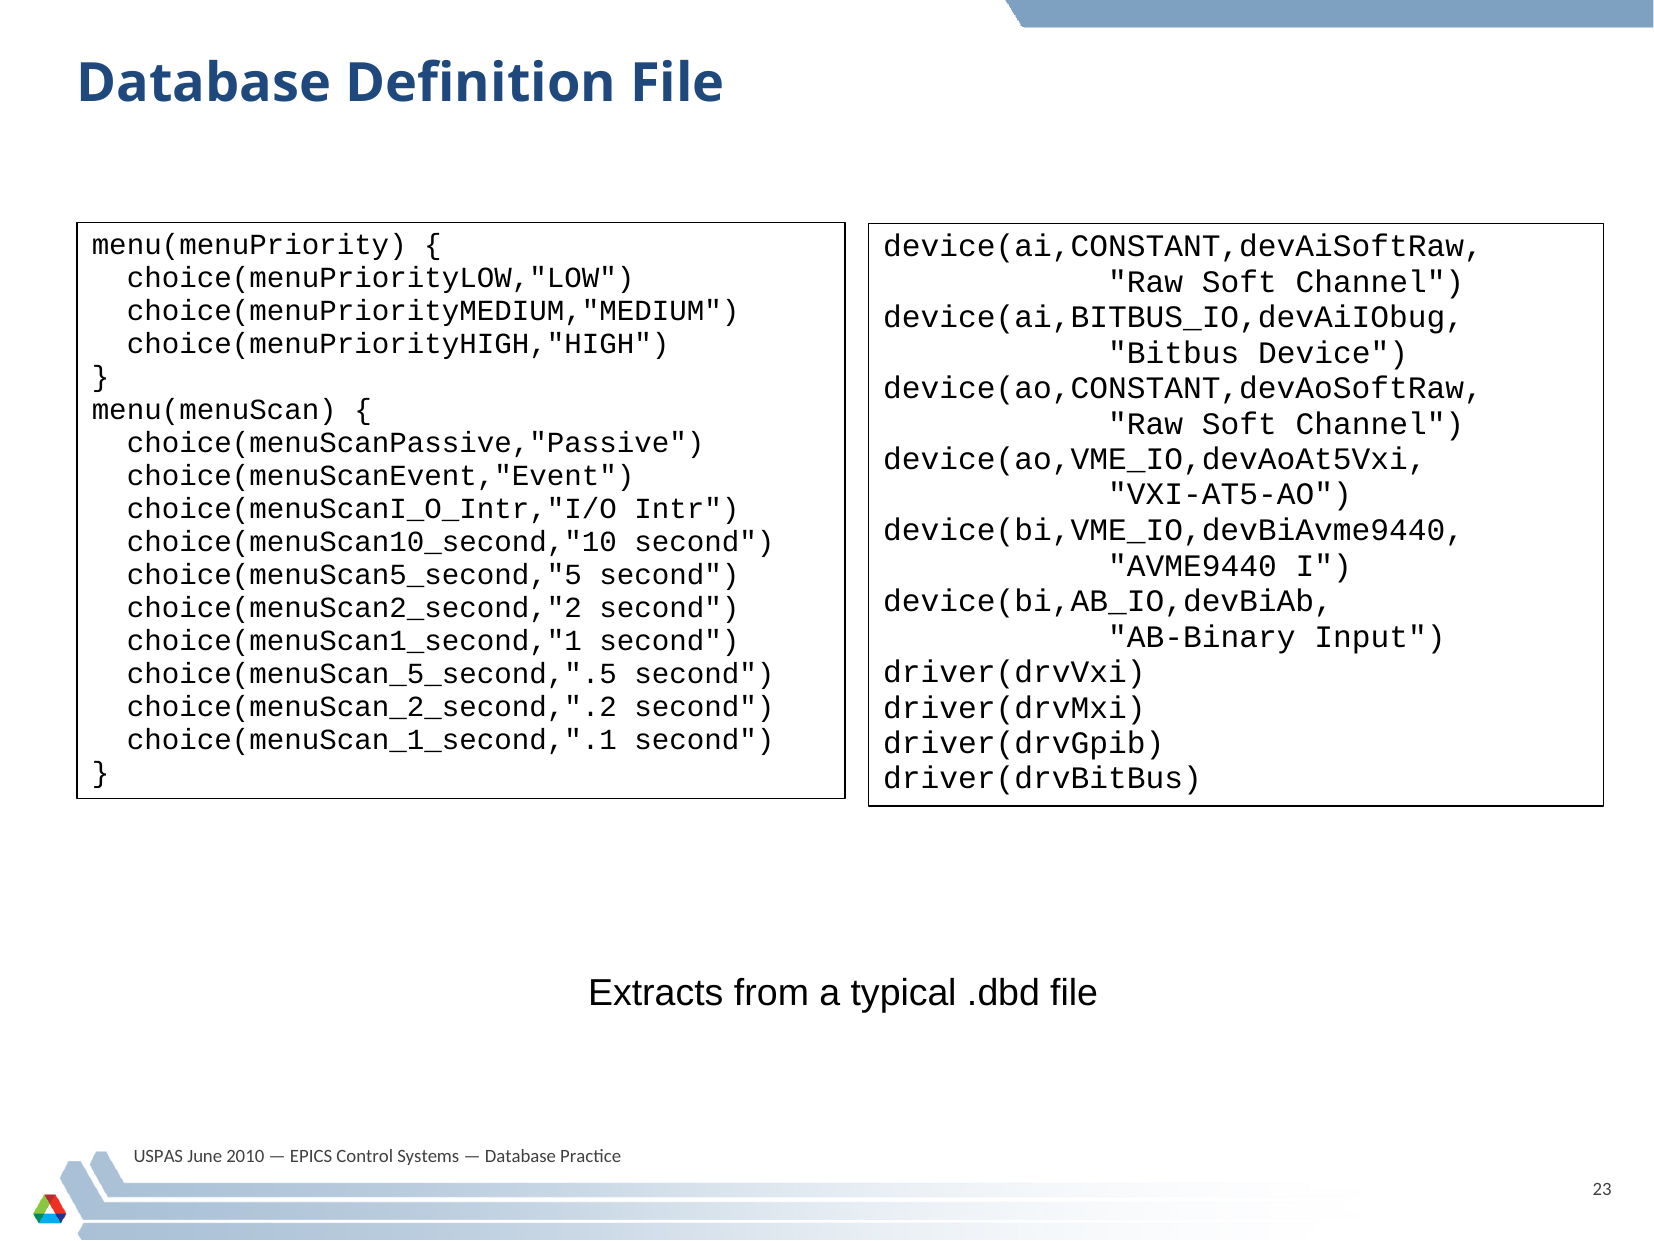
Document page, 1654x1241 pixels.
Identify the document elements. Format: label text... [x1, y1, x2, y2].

text_box Extracts from a typical .dbd file [81, 953, 1605, 1021]
title Database Definition File [61, 51, 1500, 123]
text_box menu(menuPriority) { choice(menuPriorityLOW,"LOW") choice(menuPriorityMEDIUM,"MEDIUM") choice(menuPriorityHIGH,"HIGH") } menu(menuScan) { choice(menuScanPassive,"Passive") choice(menuScanEvent,"Event") choice(menuScanI_O_Intr,"I/O Intr") choice(menuScan10_second,"10 second") choice(menuScan5_second,"5 second") choice(menuScan2_second,"2 second") choice(menuScan1_second,"1 second") choice(menuScan_5_second,".5 second") choice(menuScan_2_second,".2 second") choice(menuScan_1_second,".1 second") } [77, 222, 846, 799]
text_box device(ai,CONSTANT,devAiSoftRaw, "Raw Soft Channel") device(ai,BITBUS_IO,devAiIObug, "Bitbus Device") device(ao,CONSTANT,devAoSoftRaw, "Raw Soft Channel") device(ao,VME_IO,devAoAt5Vxi, "VXI-AT5-AO") device(bi,VME_IO,devBiAvme9440, "AVME9440 I") device(bi,AB_IO,devBiAb, "AB-Binary Input") driver(drvVxi) driver(drvMxi) driver(drvGpib) driver(drvBitBus) [868, 223, 1604, 806]
picture [0, 1143, 1654, 1240]
picture [0, 0, 1654, 29]
